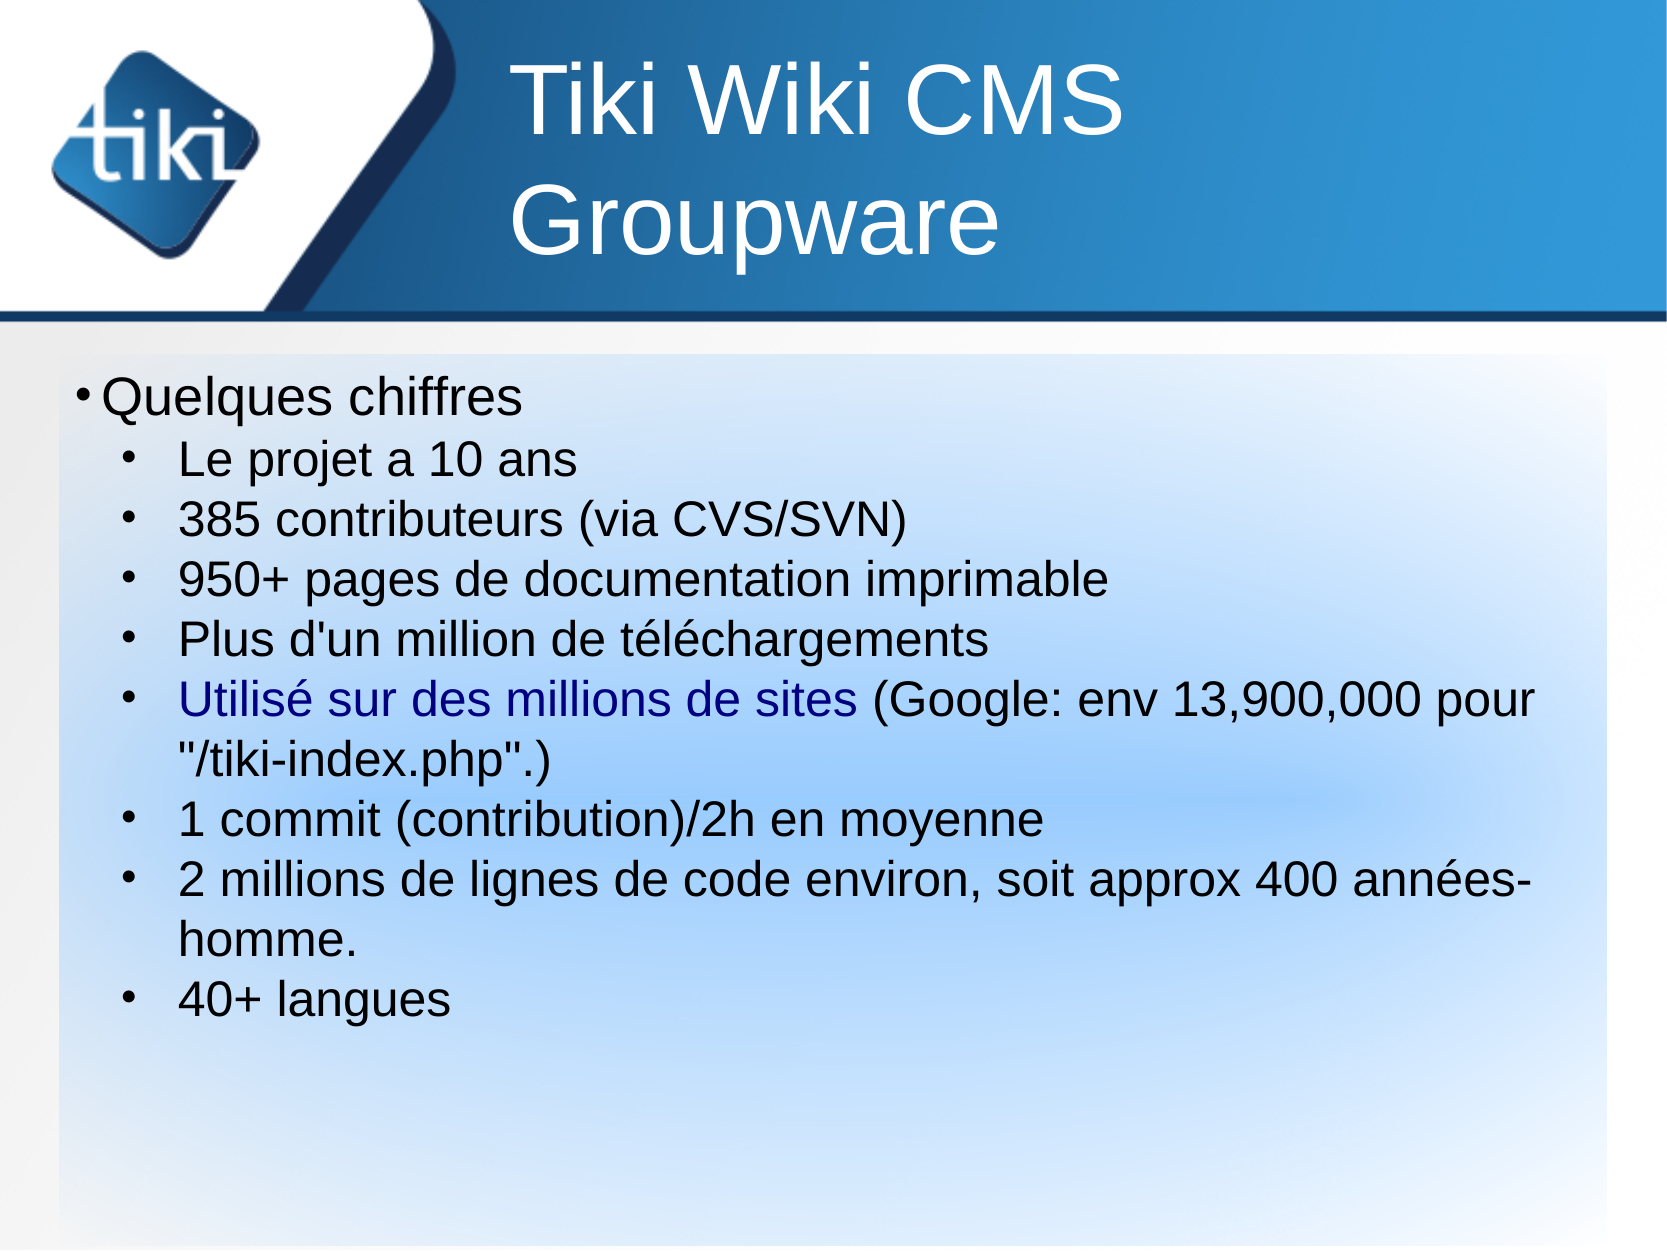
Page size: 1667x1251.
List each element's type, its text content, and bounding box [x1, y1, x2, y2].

text_box Quelques chiffres Le projet a 10 ans 385 contributeurs (via CVS/SVN) 950+ pages de documentation imprimable Plus d'un million de téléchargements Utilisé sur des millions de sites (Google: env 13,900,000 pour "/tiki-index.php".) 1 commit (contribution)/2h en moyenne 2 millions de lignes de code environ, soit approx 400 années-homme. 40+ langues [352, 783, 1314, 817]
title Tiki Wiki CMS Groupware [502, 151, 1596, 157]
picture [0, 0, 1667, 1250]
